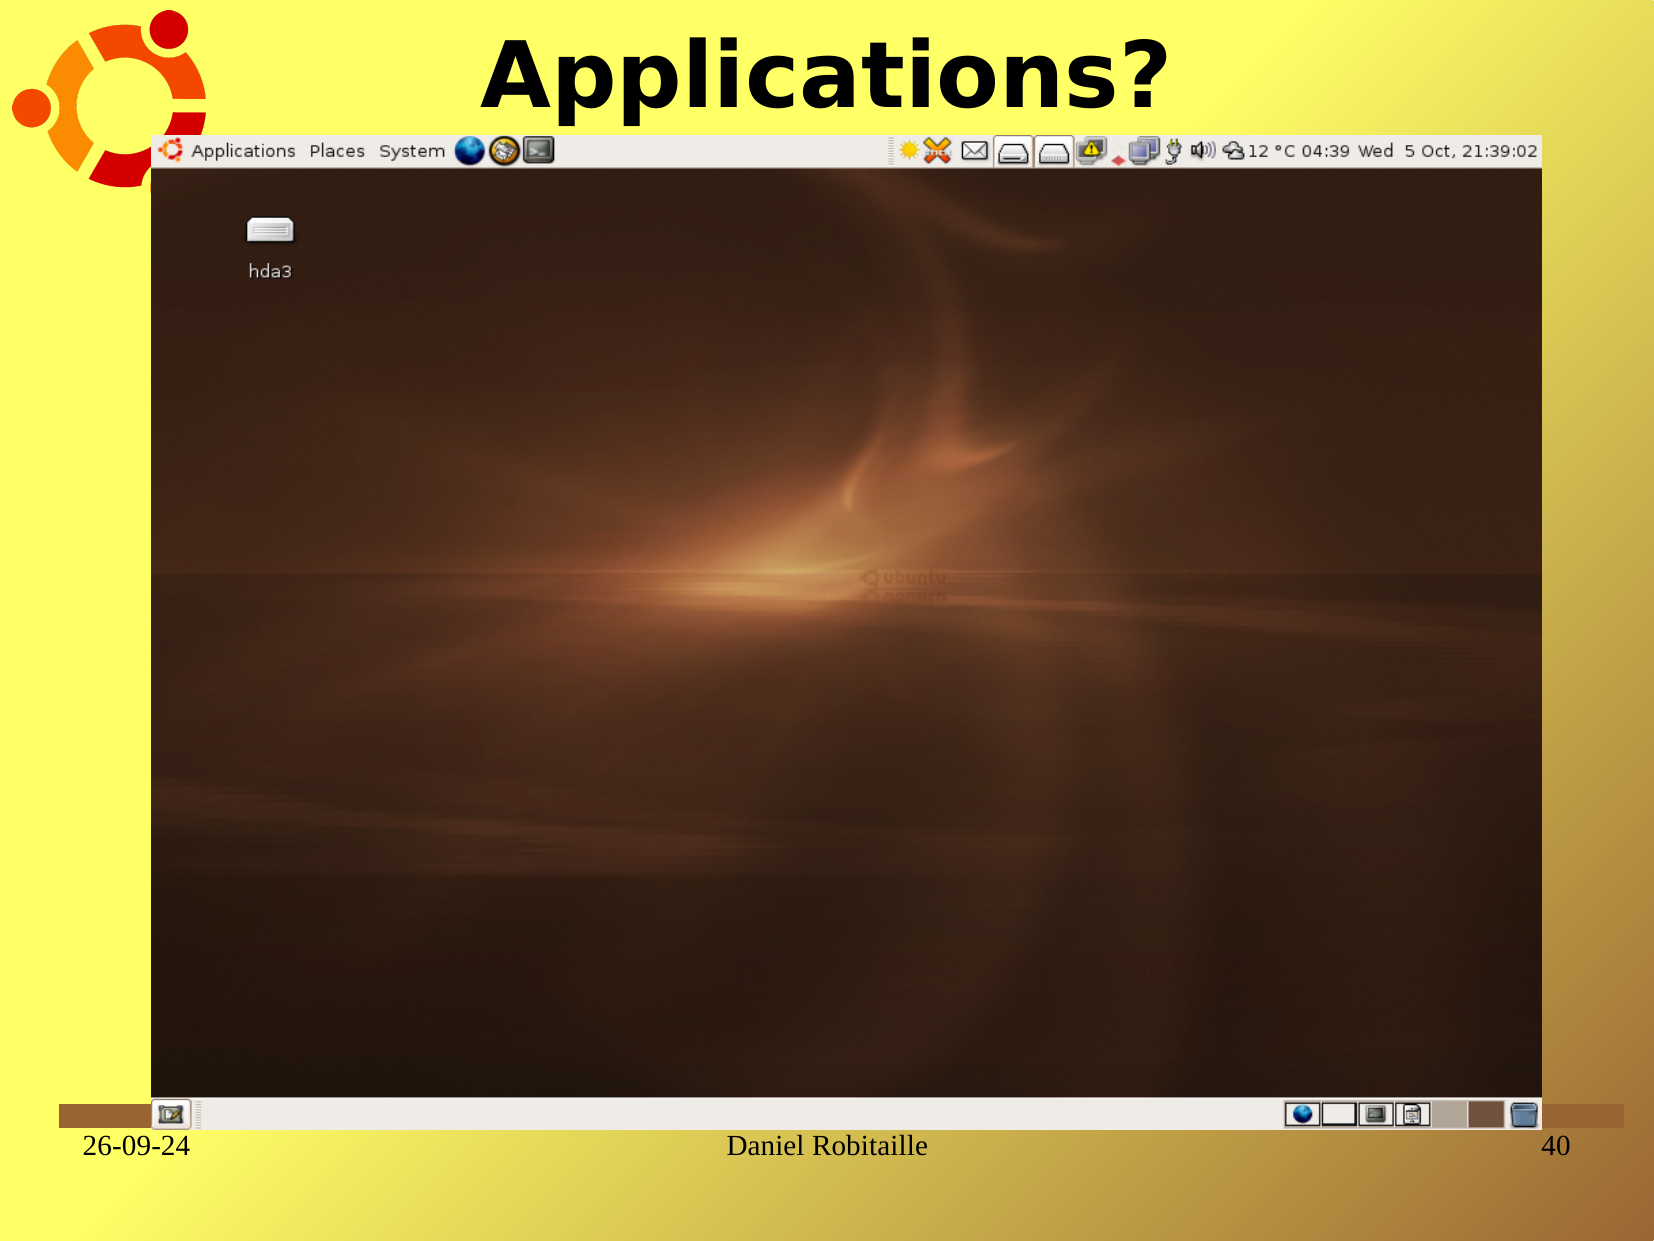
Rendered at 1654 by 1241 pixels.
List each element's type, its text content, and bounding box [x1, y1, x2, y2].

title Applications? [82, 0, 1571, 180]
picture [12, 10, 1542, 1130]
